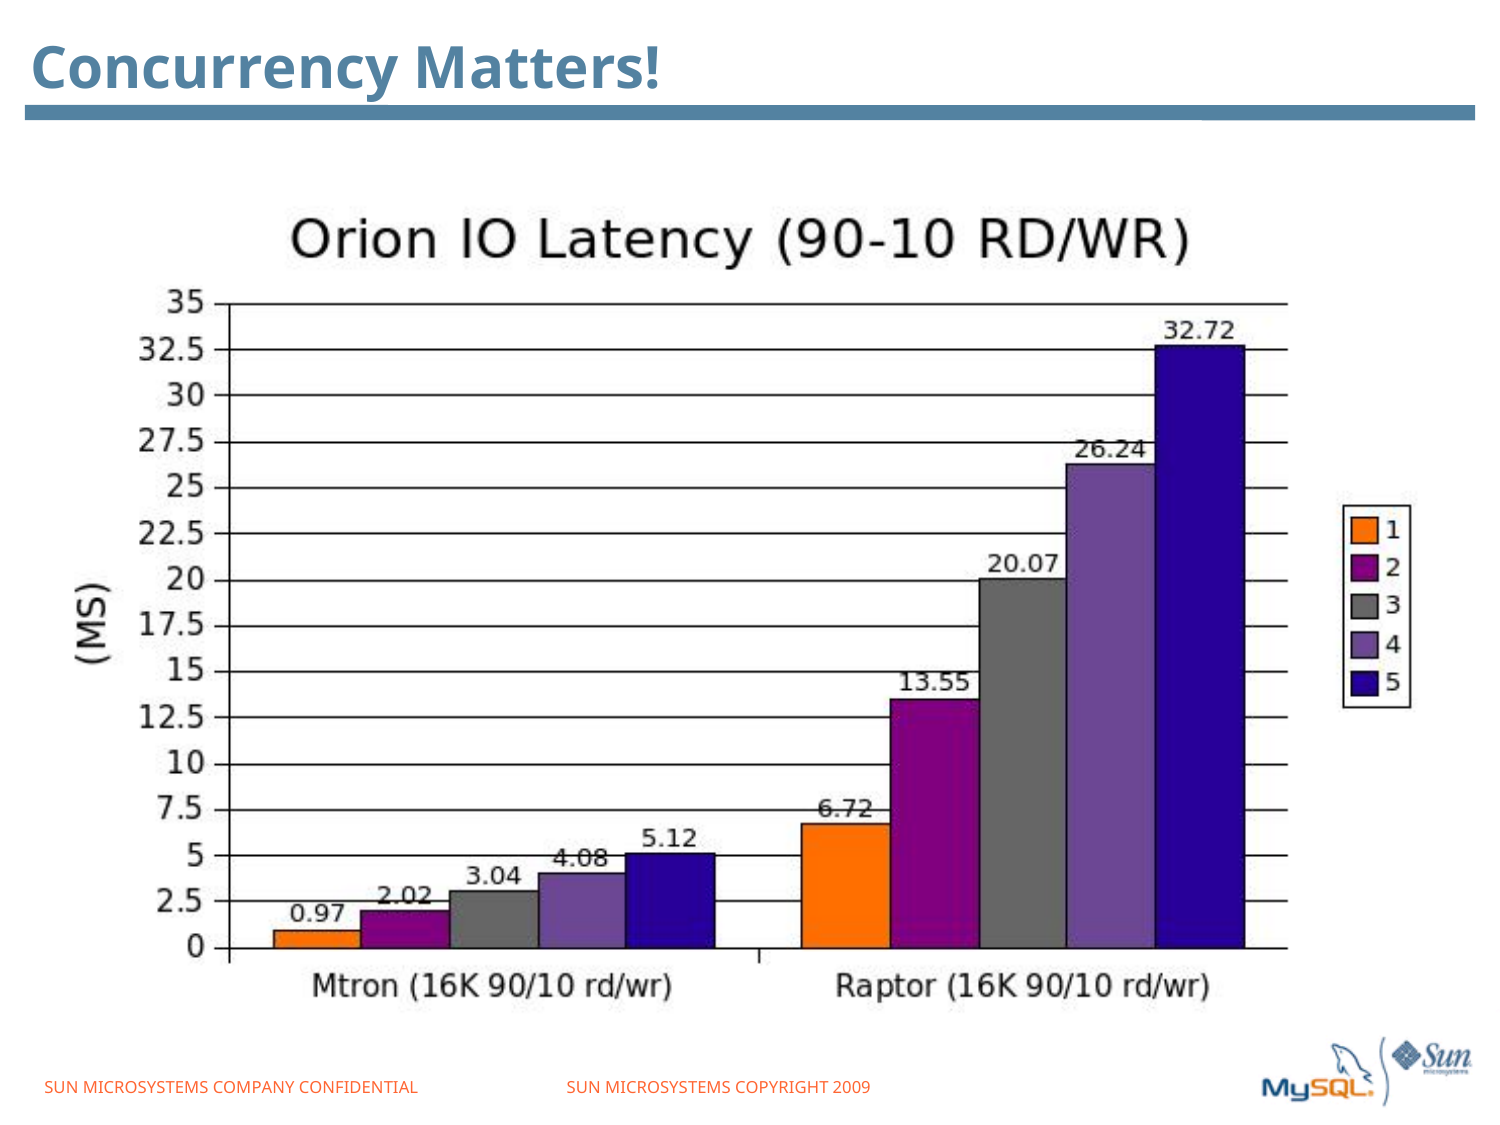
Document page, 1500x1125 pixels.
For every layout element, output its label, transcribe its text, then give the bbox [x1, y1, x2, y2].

title Concurrency Matters! [0, 0, 1500, 138]
picture [43, 191, 1500, 1125]
